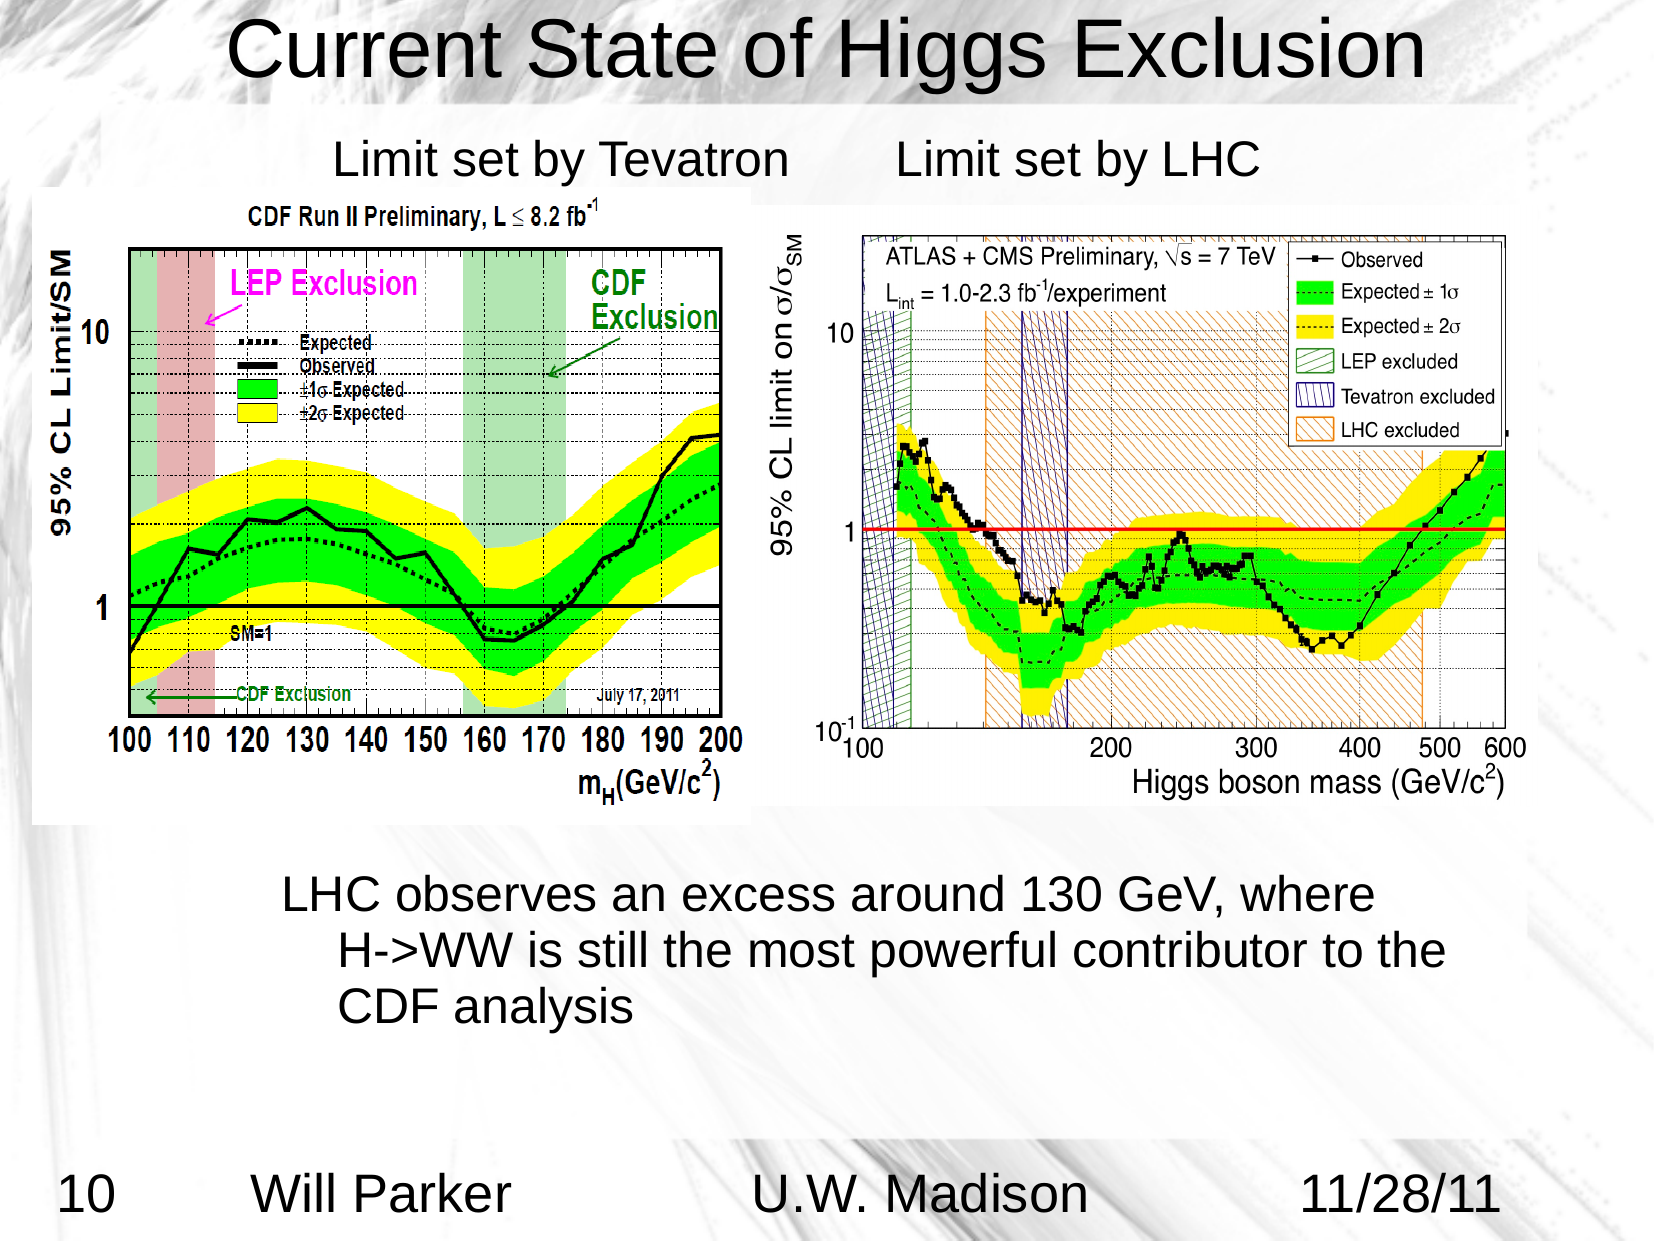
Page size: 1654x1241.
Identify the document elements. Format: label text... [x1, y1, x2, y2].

title Current State of Higgs Exclusion [0, 0, 1654, 131]
list 10 [0, 1159, 151, 1241]
text_box Will Parker U.W. Madison 11/28/11 [151, 1160, 1566, 1241]
picture [0, 131, 1654, 1241]
text_box LHC observes an excess around 130 GeV, where H->WW is still the most powerful contributor to the CDF analysis [225, 862, 1463, 1051]
text_box Limit set by LHC [839, 127, 1501, 188]
text_box Limit set by Tevatron [276, 127, 839, 188]
